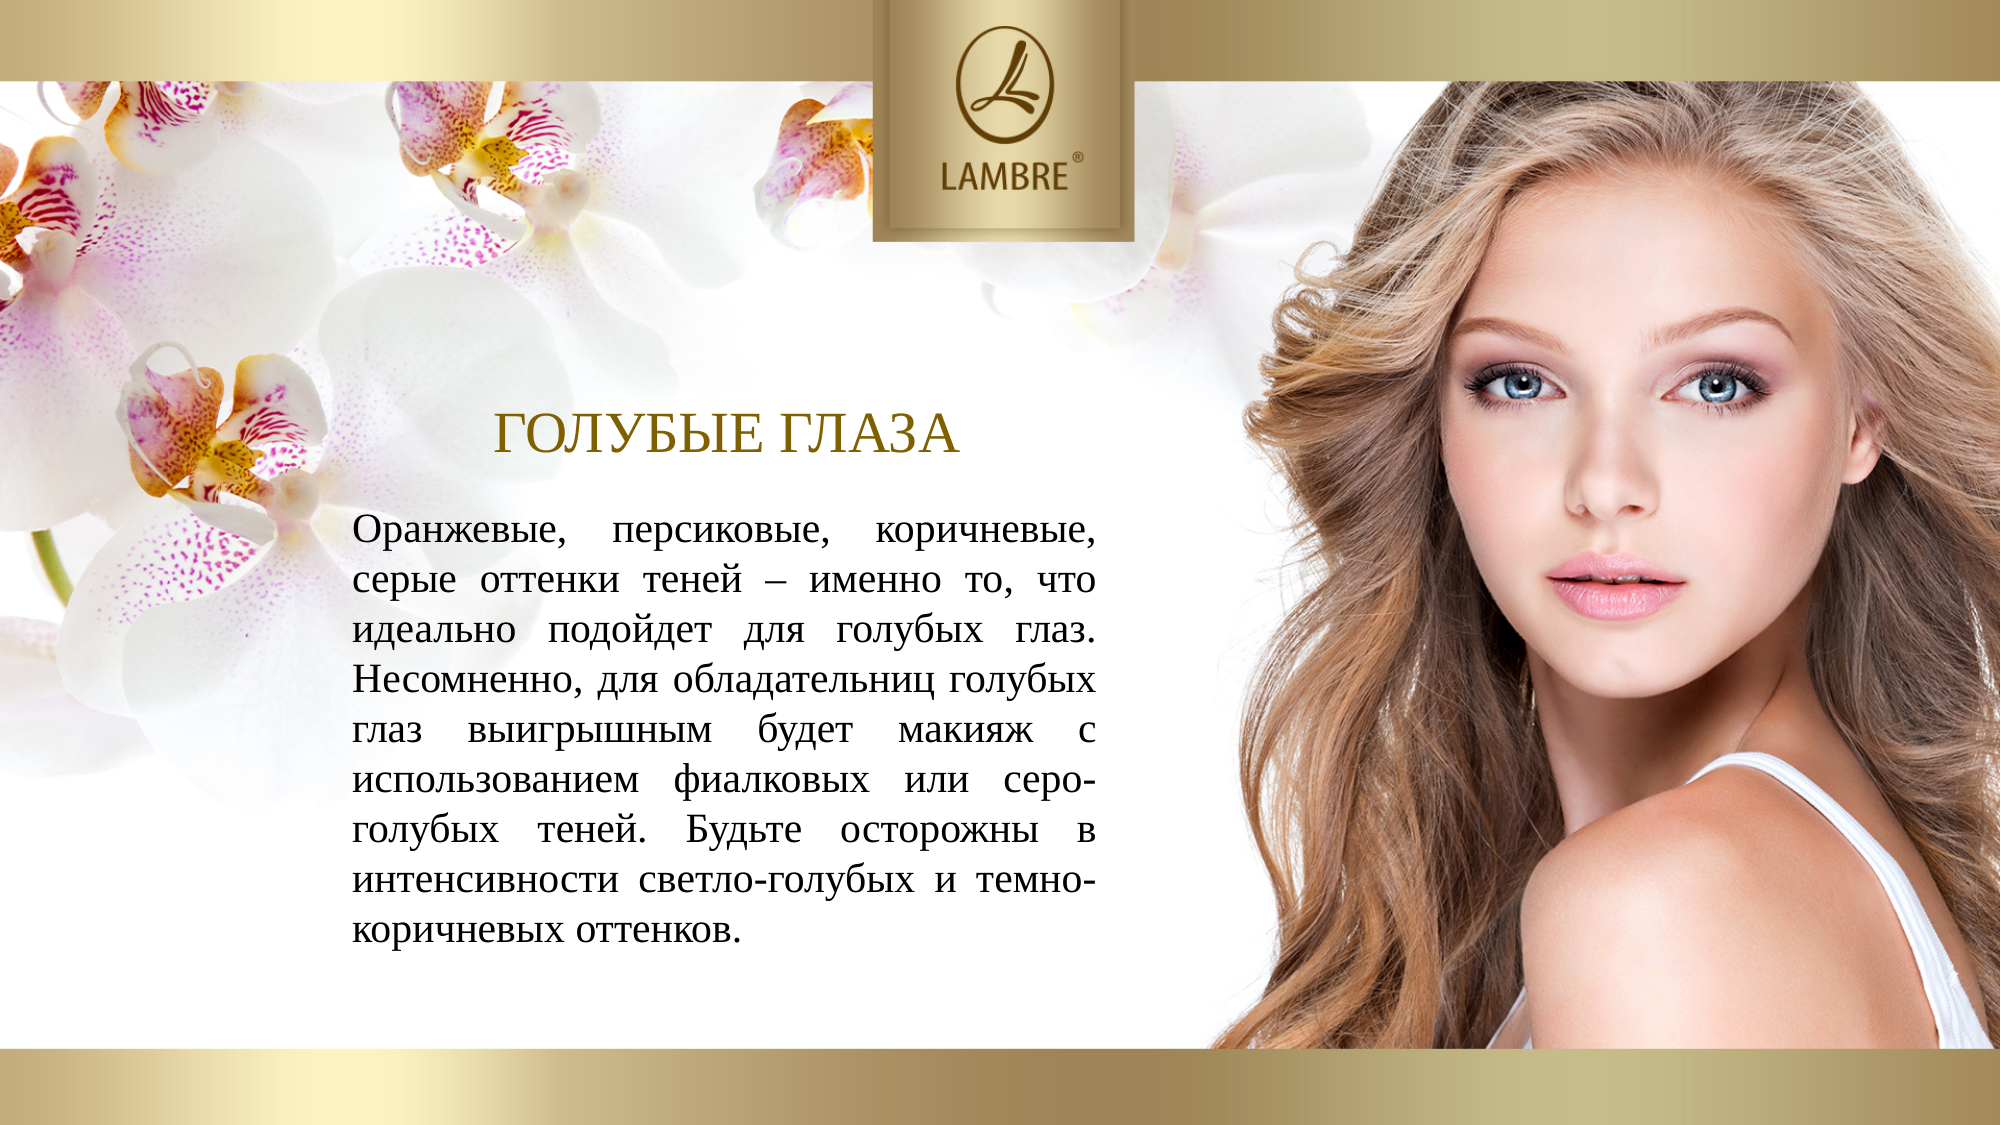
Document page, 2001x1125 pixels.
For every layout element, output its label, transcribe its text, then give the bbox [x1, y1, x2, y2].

text_box ГОЛУБЫЕ ГЛАЗА [135, 395, 1319, 493]
picture [0, 0, 2000, 1125]
text_box Оранжевые, персиковые, коричневые, серые оттенки теней – именно то, что идеально подойдет для голубых глаз. Несомненно, для обладательниц голубых глаз выигрышным будет макияж с использованием фиалковых или серо-голубых теней. Будьте осторожны в интенсивности светло-голубых и темно-коричневых оттенков. [337, 493, 1113, 964]
